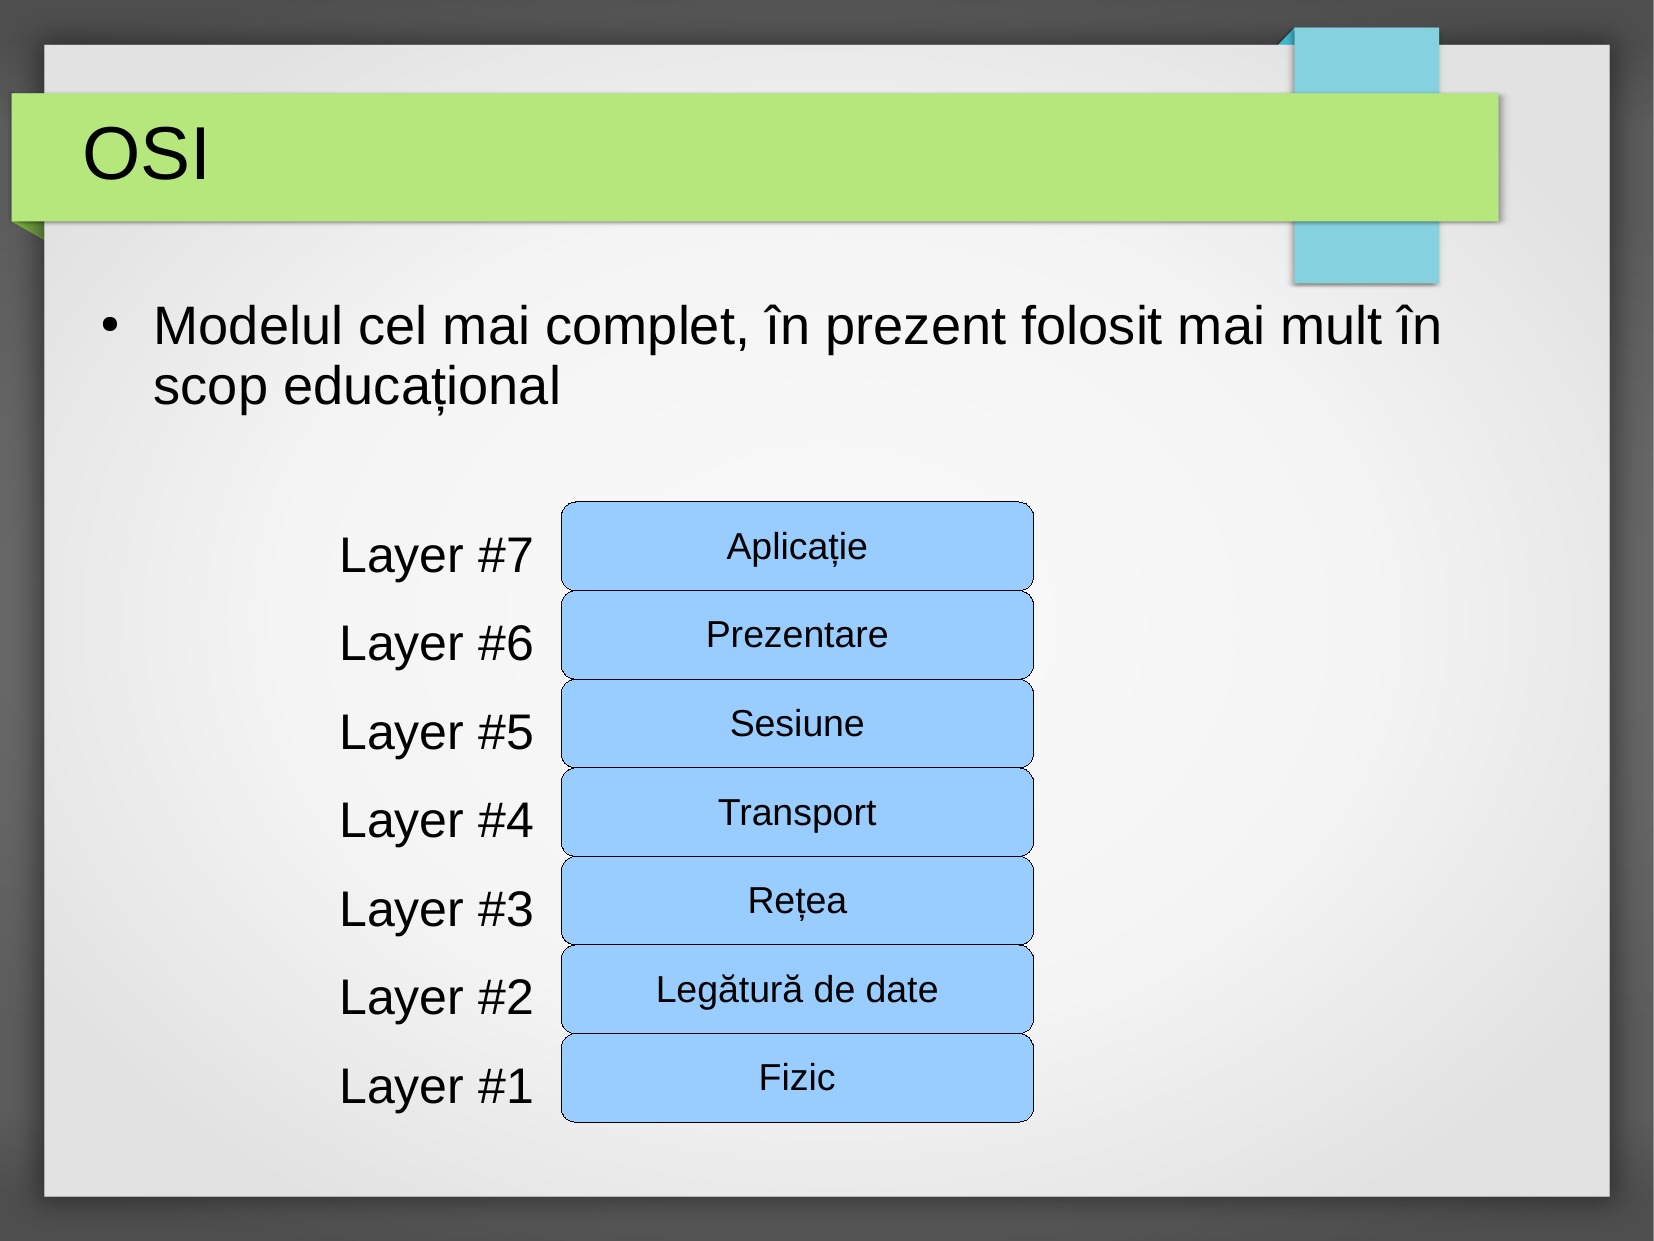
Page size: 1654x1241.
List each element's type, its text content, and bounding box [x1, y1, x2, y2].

text_box Layer #1 [324, 1050, 562, 1123]
text_box Prezentare [561, 590, 1034, 680]
text_box Aplicație [561, 501, 1034, 591]
picture [0, 0, 1654, 1241]
text_box Fizic [561, 1033, 1034, 1123]
text_box Legătură de date [561, 945, 1034, 1033]
text_box Layer #4 [324, 785, 562, 857]
text_box Layer #3 [324, 873, 562, 945]
title OSI [82, 94, 1264, 213]
text_box Layer #6 [324, 608, 562, 680]
list Modelul cel mai complet, în prezent folosit mai mult în scop educațional [82, 295, 1571, 1152]
text_box Layer #5 [324, 696, 562, 768]
text_box Transport [561, 767, 1034, 856]
text_box Sesiune [561, 679, 1034, 768]
text_box Layer #2 [324, 962, 562, 1034]
text_box Layer #7 [324, 519, 562, 591]
text_box Rețea [561, 856, 1034, 945]
